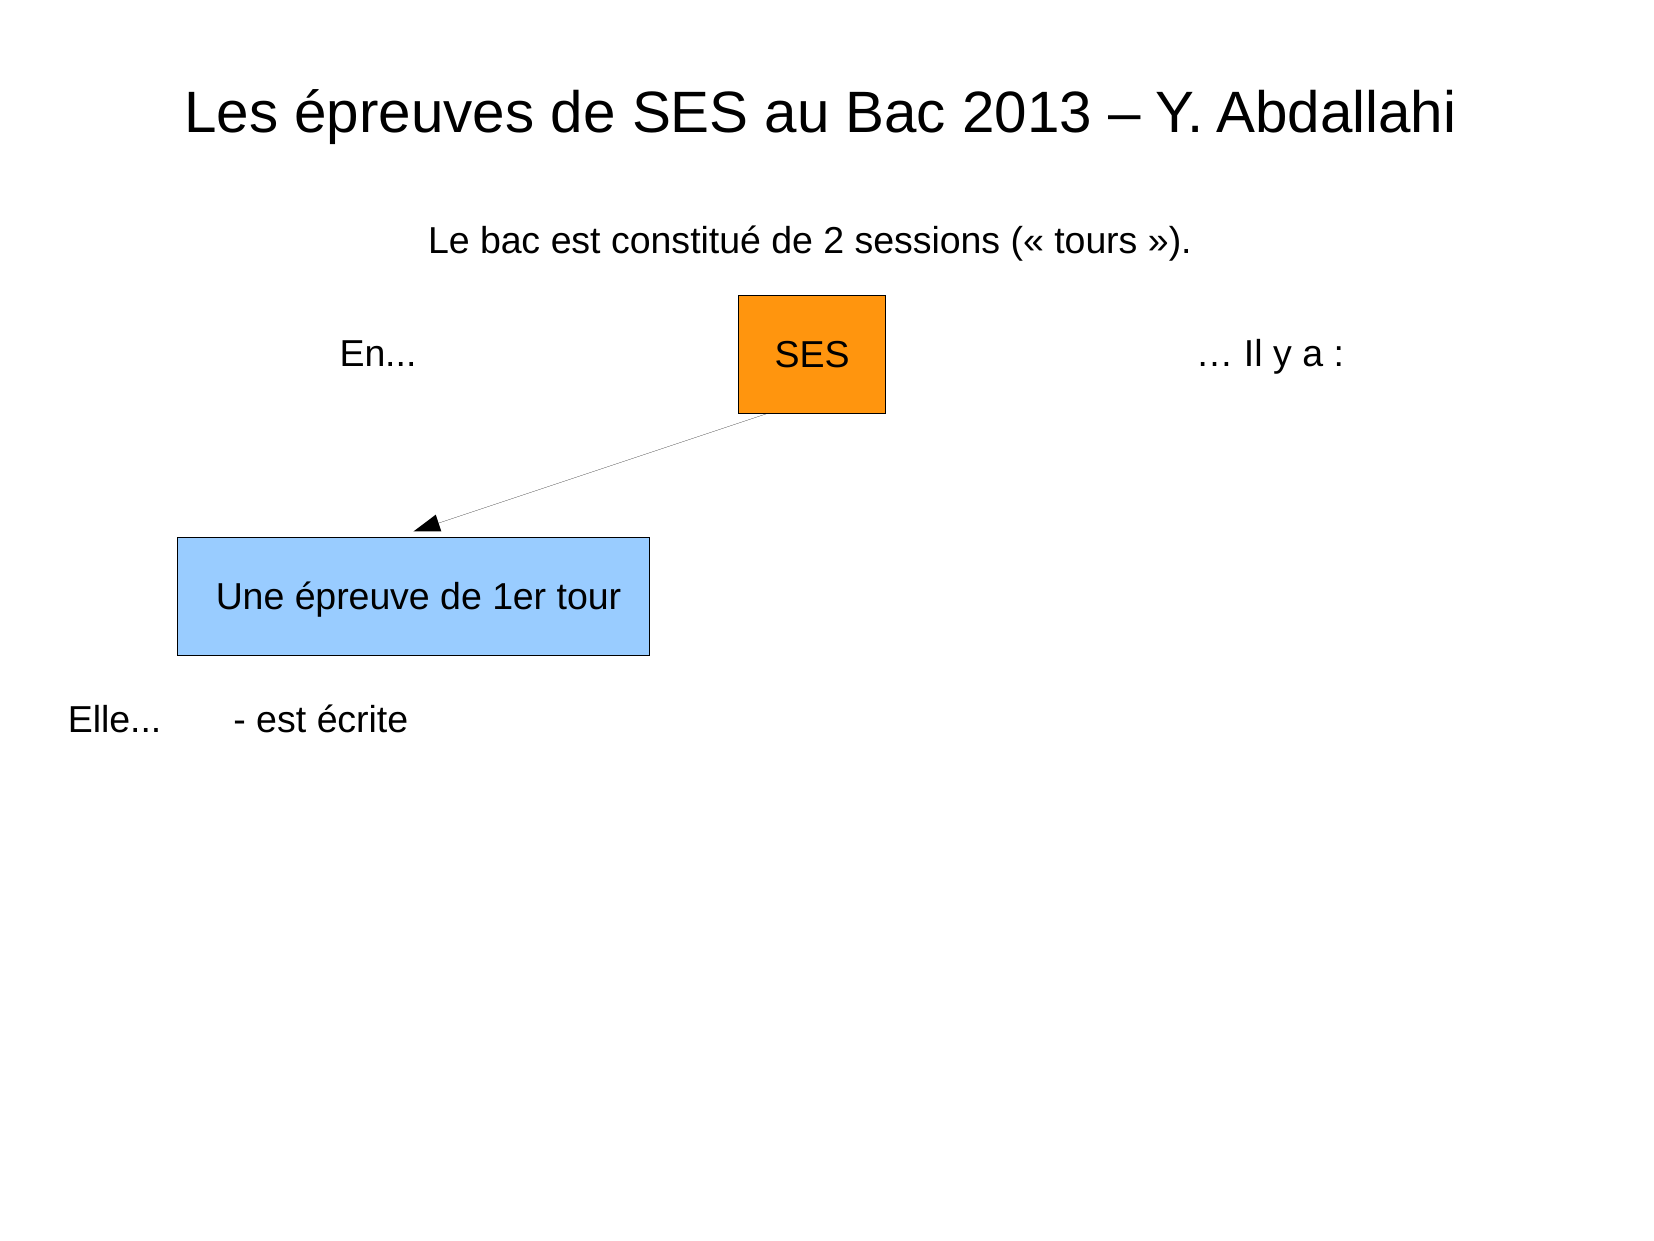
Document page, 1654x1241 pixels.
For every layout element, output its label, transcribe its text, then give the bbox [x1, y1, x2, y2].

text_box En... [324, 324, 432, 382]
text_box Le bac est constitué de 2 sessions (« tours »). [413, 212, 1209, 270]
text_box … Il y a : [1181, 324, 1359, 382]
text_box - est écrite [218, 690, 424, 748]
text_box Une épreuve de 1er tour [177, 537, 650, 656]
text_box SES [738, 295, 886, 414]
text_box Elle... [53, 690, 177, 774]
title Les épreuves de SES au Bac 2013 – Y. Abdallahi [76, 53, 1566, 172]
